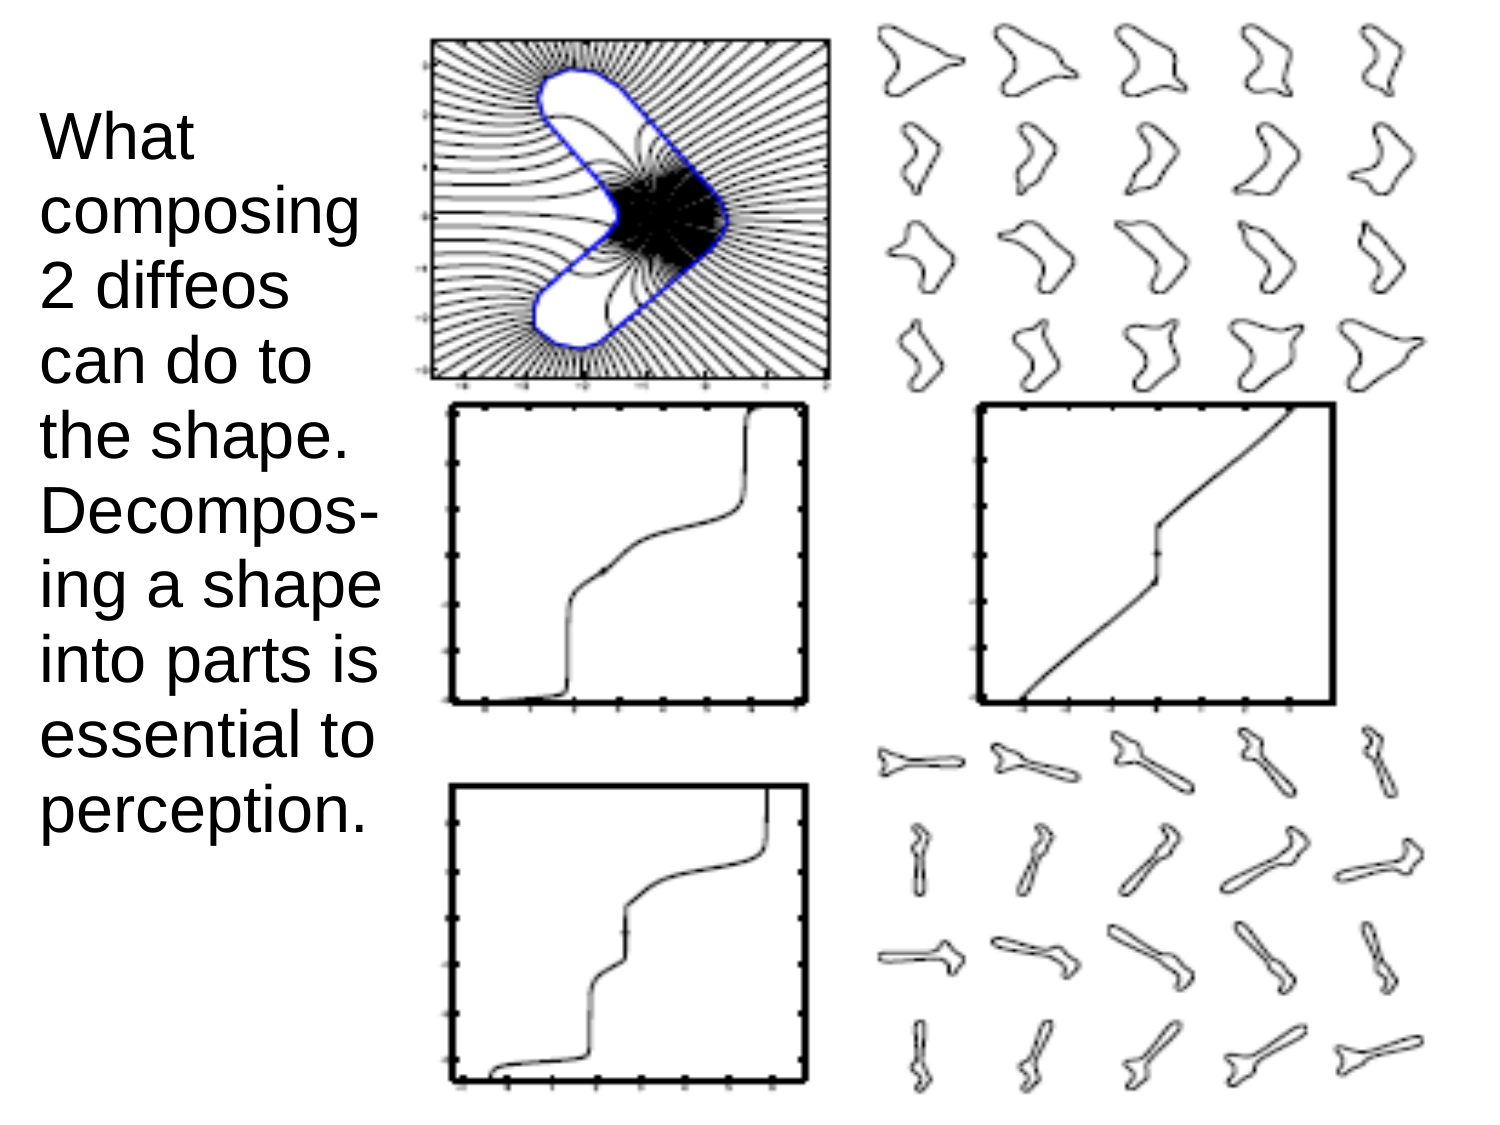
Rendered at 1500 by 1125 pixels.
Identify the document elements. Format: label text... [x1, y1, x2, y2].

picture [399, 12, 1476, 1113]
title What composing 2 diffeos can do to the shape. Decompos- ing a shape into parts is essential to perception. [24, 25, 399, 921]
